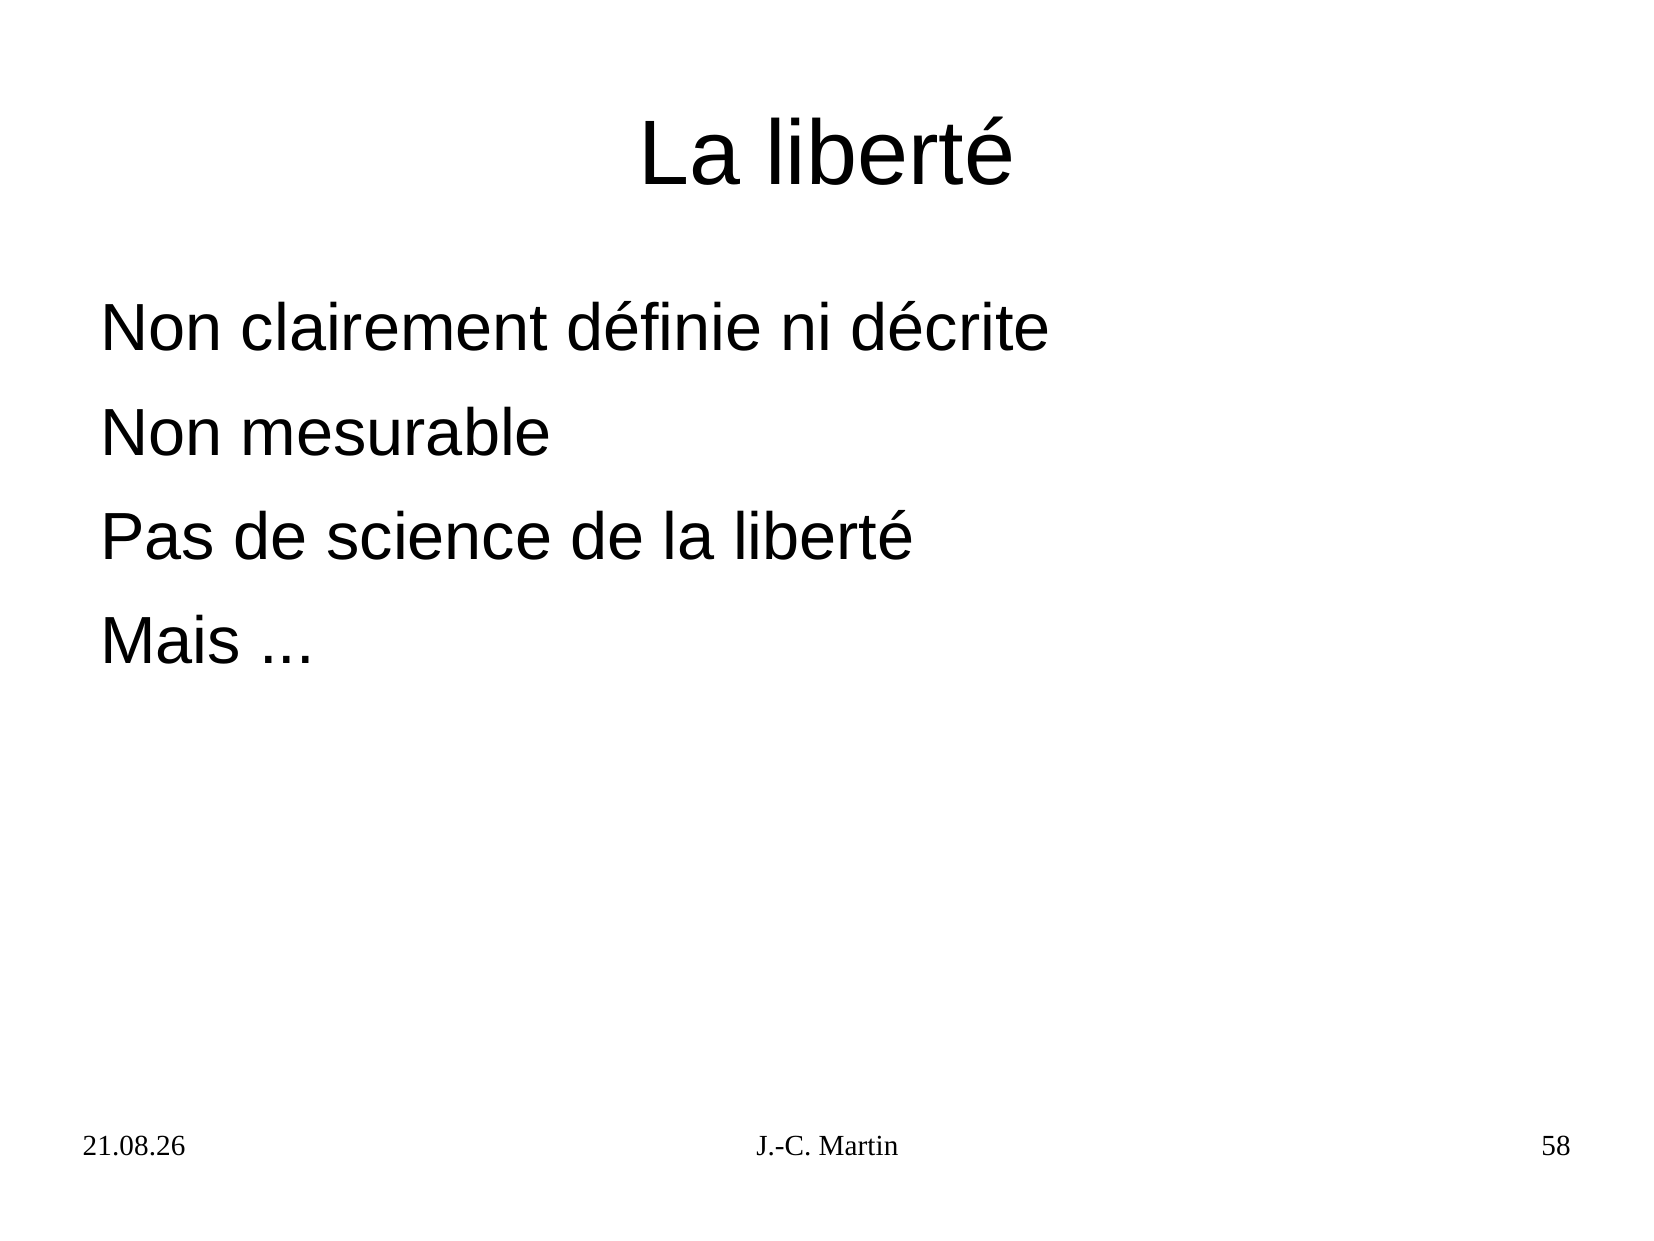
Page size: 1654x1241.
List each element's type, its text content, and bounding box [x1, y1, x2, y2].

list Non clairement définie ni décrite Non mesurable Pas de science de la liberté Mais ... [82, 290, 1571, 1094]
title La liberté [82, 56, 1571, 250]
